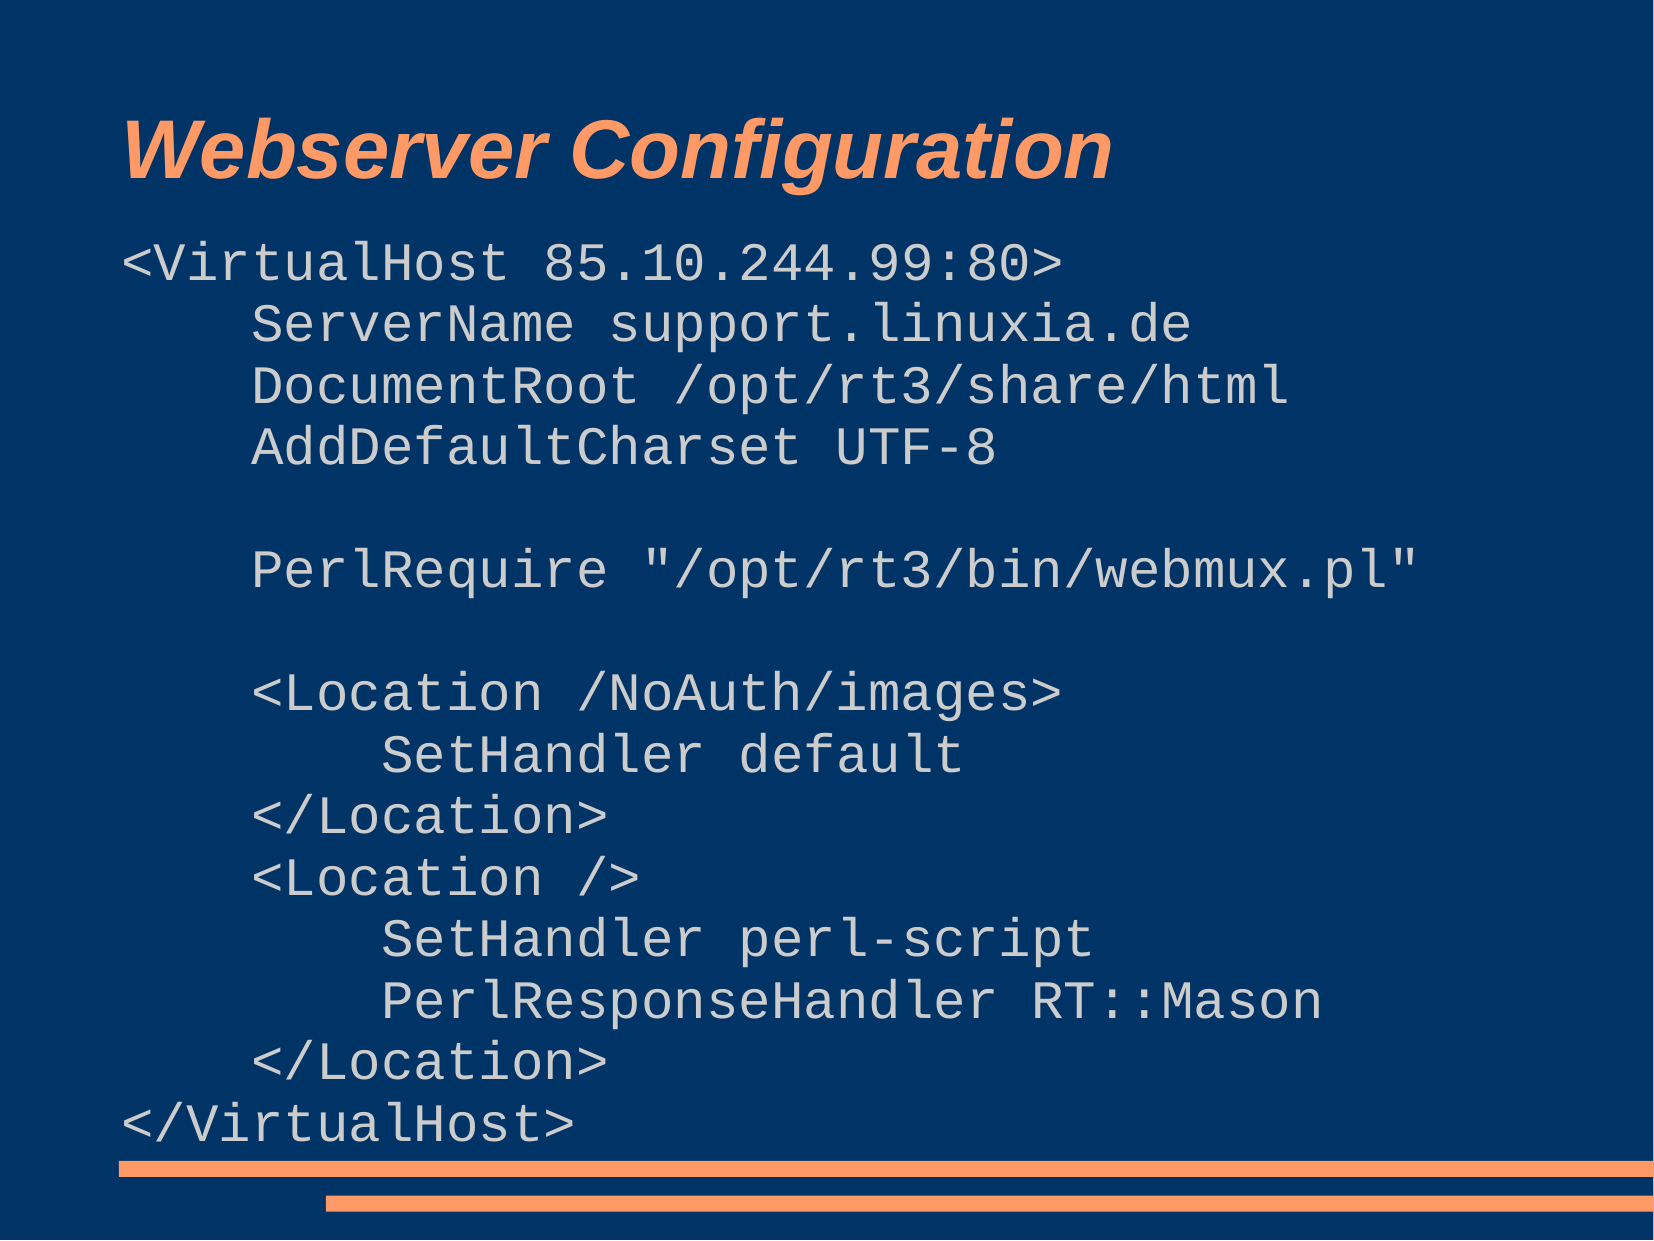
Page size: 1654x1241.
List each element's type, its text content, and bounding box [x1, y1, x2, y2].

subtitle <VirtualHost 85.10.244.99:80> ServerName support.linuxia.de DocumentRoot /opt/rt3/share/html AddDefaultCharset UTF-8 PerlRequire "/opt/rt3/bin/webmux.pl" <Location /NoAuth/images> SetHandler default </Location> <Location /> SetHandler perl-script PerlResponseHandler RT::Mason </Location> </VirtualHost> [121, 235, 1561, 1219]
title Webserver Configuration [121, 53, 1534, 235]
